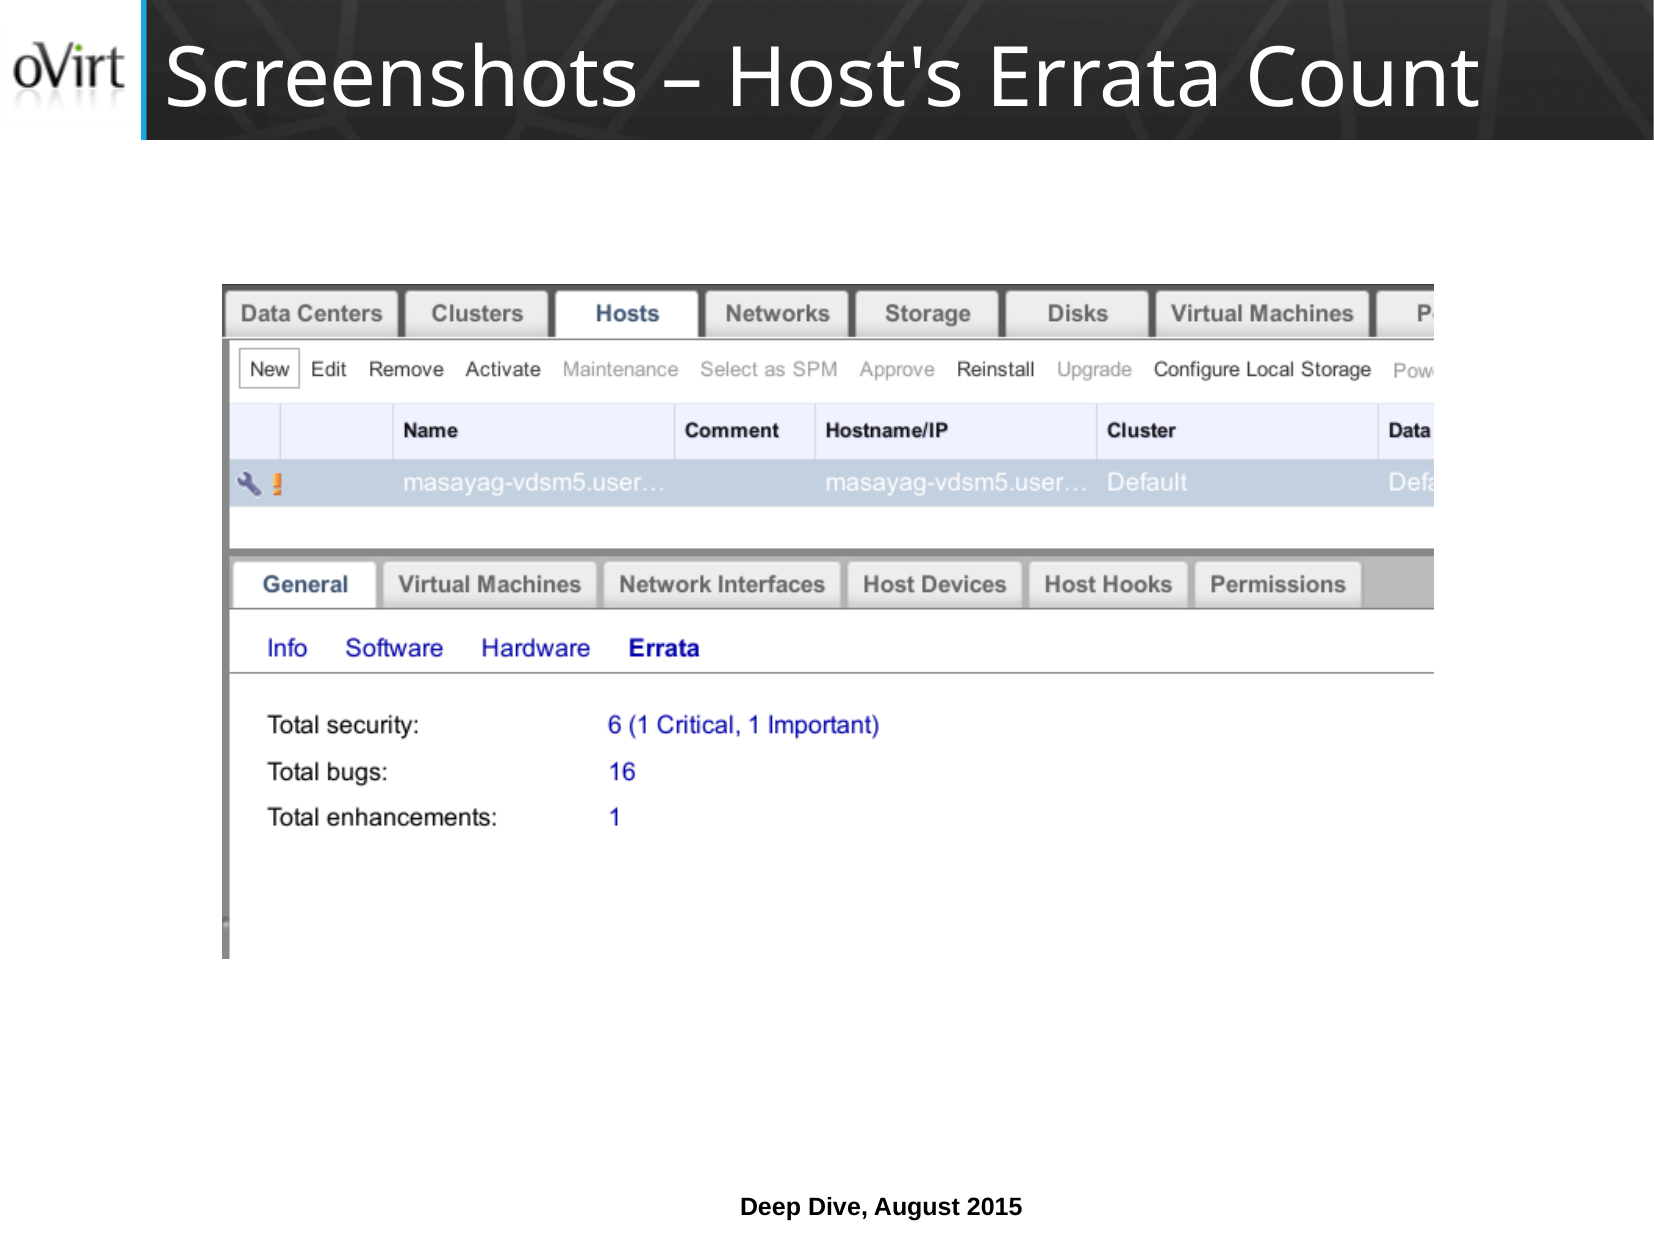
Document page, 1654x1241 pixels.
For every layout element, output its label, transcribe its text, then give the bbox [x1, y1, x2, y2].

title Screenshots – Host's Errata Count [164, 24, 1653, 125]
picture [0, 0, 1654, 140]
picture [222, 284, 1434, 959]
